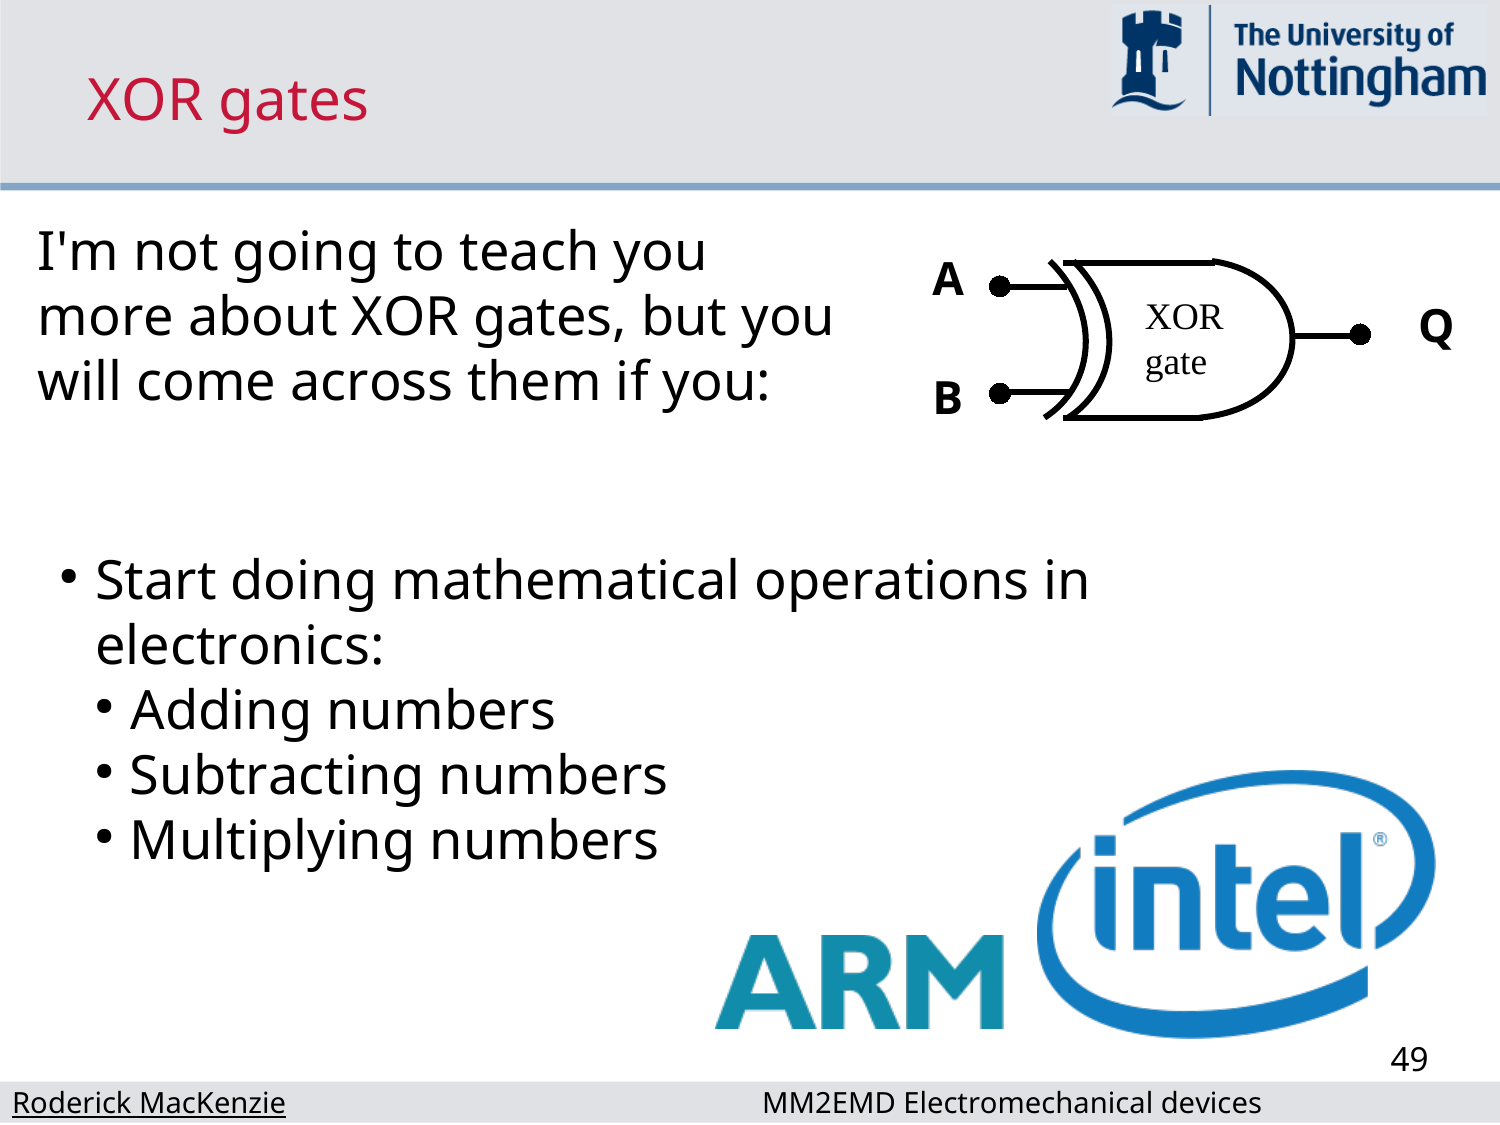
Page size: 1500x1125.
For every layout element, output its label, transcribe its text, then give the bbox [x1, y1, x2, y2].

text_box I'm not going to teach you more about XOR gates, but you will come across them if you: [23, 209, 868, 549]
picture [1111, 4, 1487, 116]
text_box A [917, 242, 974, 313]
text_box Start doing mathematical operations in electronics: Adding numbers Subtracting numbers Multiplying numbers [44, 537, 1353, 1073]
text_box <number> [1375, 1030, 1500, 1101]
text_box [1349, 323, 1371, 345]
text_box XOR gate [1130, 284, 1251, 390]
text_box [989, 383, 1011, 404]
text_box B [917, 360, 974, 431]
picture [1037, 770, 1436, 1039]
picture [715, 935, 1029, 1029]
text_box Q [1403, 288, 1460, 359]
title XOR gates [72, 22, 1113, 174]
text_box [989, 275, 1011, 297]
